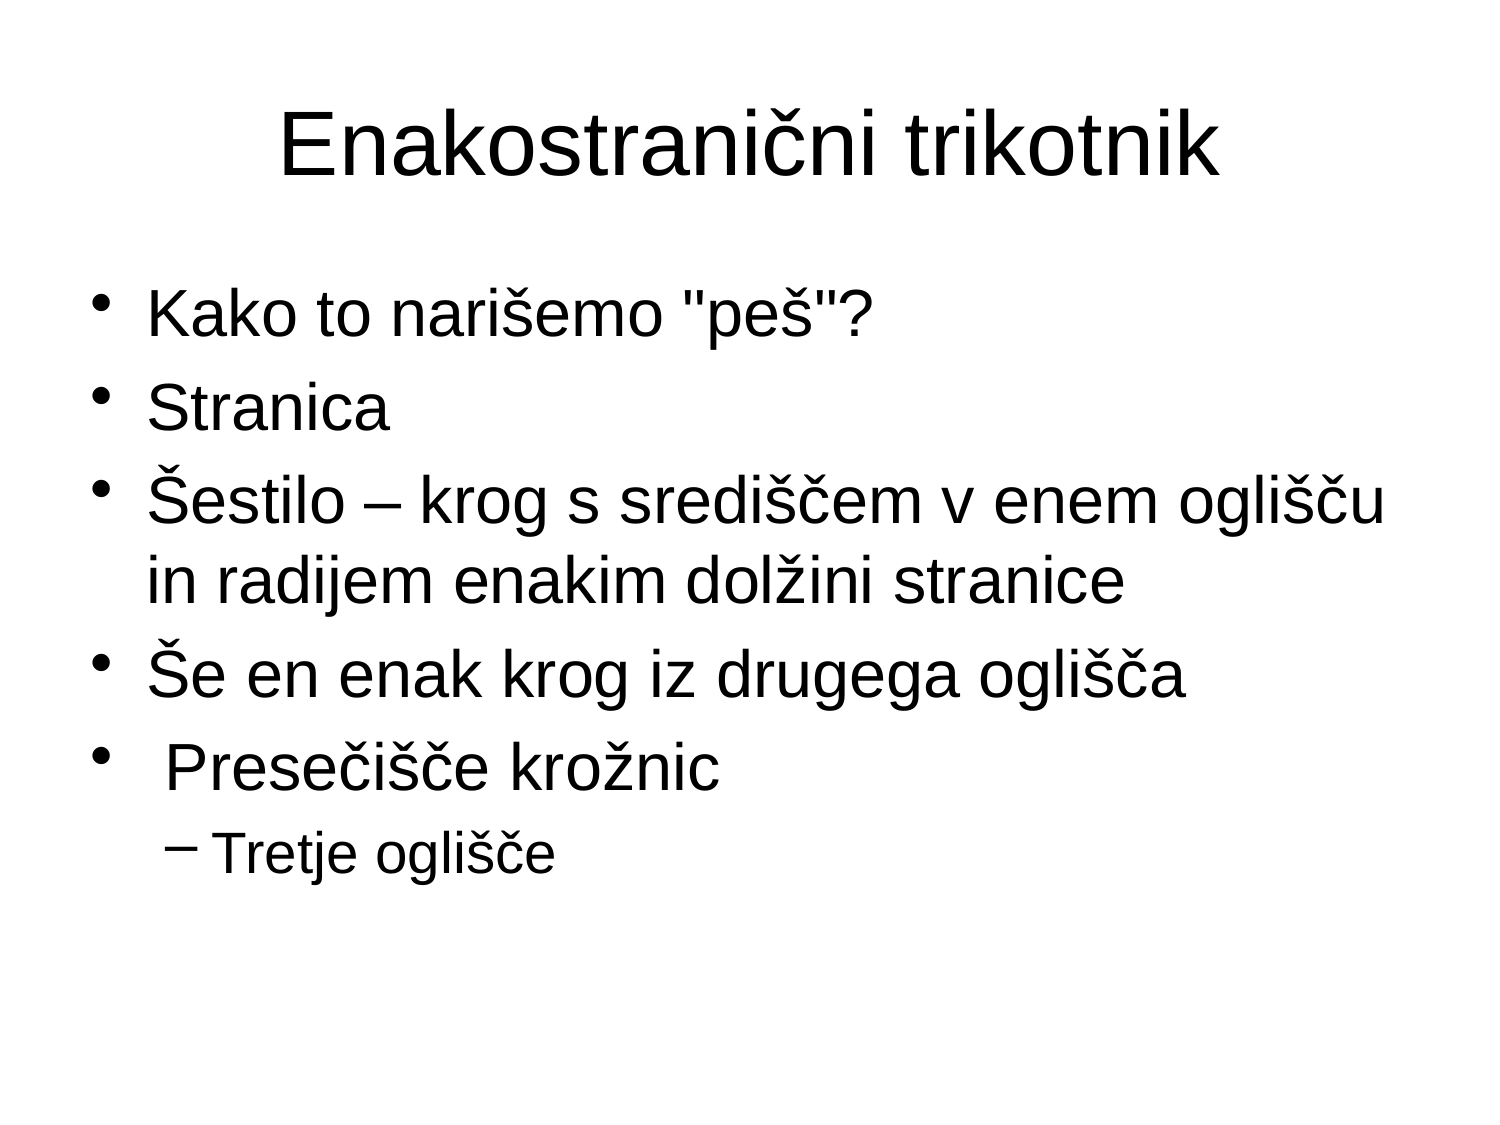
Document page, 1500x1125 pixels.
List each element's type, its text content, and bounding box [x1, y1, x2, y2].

list Kako to narišemo "peš"? Stranica Šestilo – krog s središčem v enem oglišču in radijem enakim dolžini stranice Še en enak krog iz drugega oglišča Presečišče krožnic Tretje oglišče [75, 262, 1425, 1005]
title Enakostranični trikotnik [75, 45, 1425, 233]
